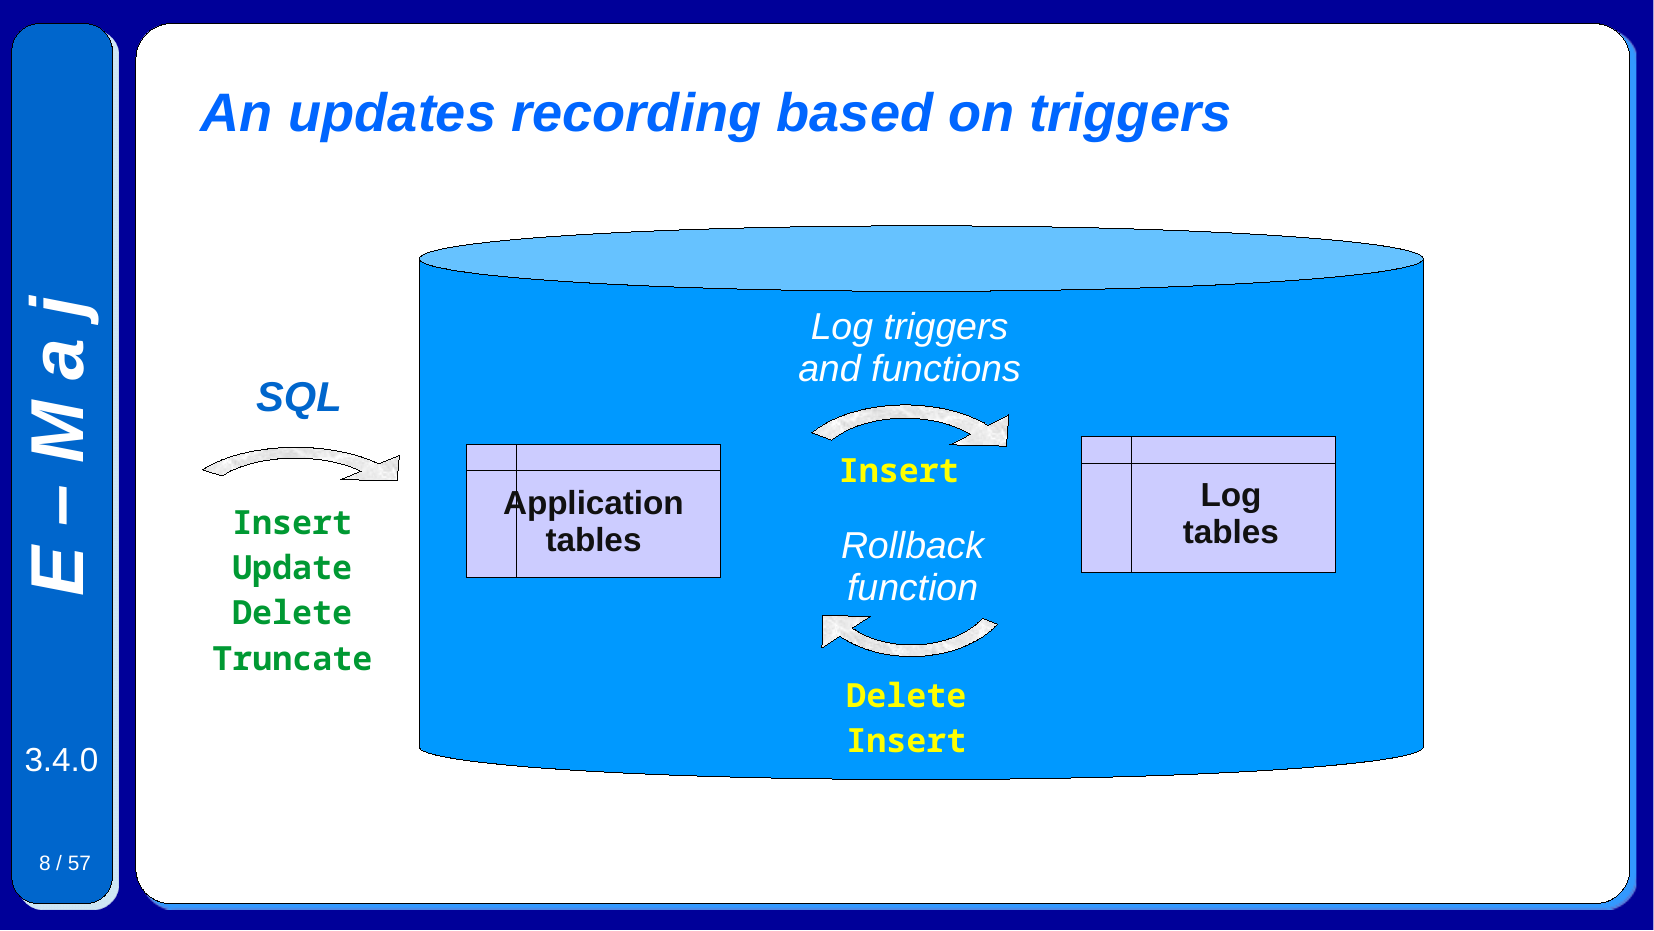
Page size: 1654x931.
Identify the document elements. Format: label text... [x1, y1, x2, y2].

text_box Rollback function [755, 516, 1070, 616]
text_box Insert Update Delete Truncate [183, 491, 402, 661]
text_box Insert [817, 439, 981, 494]
text_box Log triggers and functions [761, 298, 1058, 398]
text_box Log tables [1138, 468, 1323, 561]
text_box Delete Insert [802, 664, 1010, 759]
text_box SQL [194, 366, 404, 428]
text_box [202, 447, 400, 481]
text_box Application tables [448, 476, 739, 569]
title An updates recording based on triggers [200, 34, 1575, 191]
text_box [419, 260, 1424, 780]
